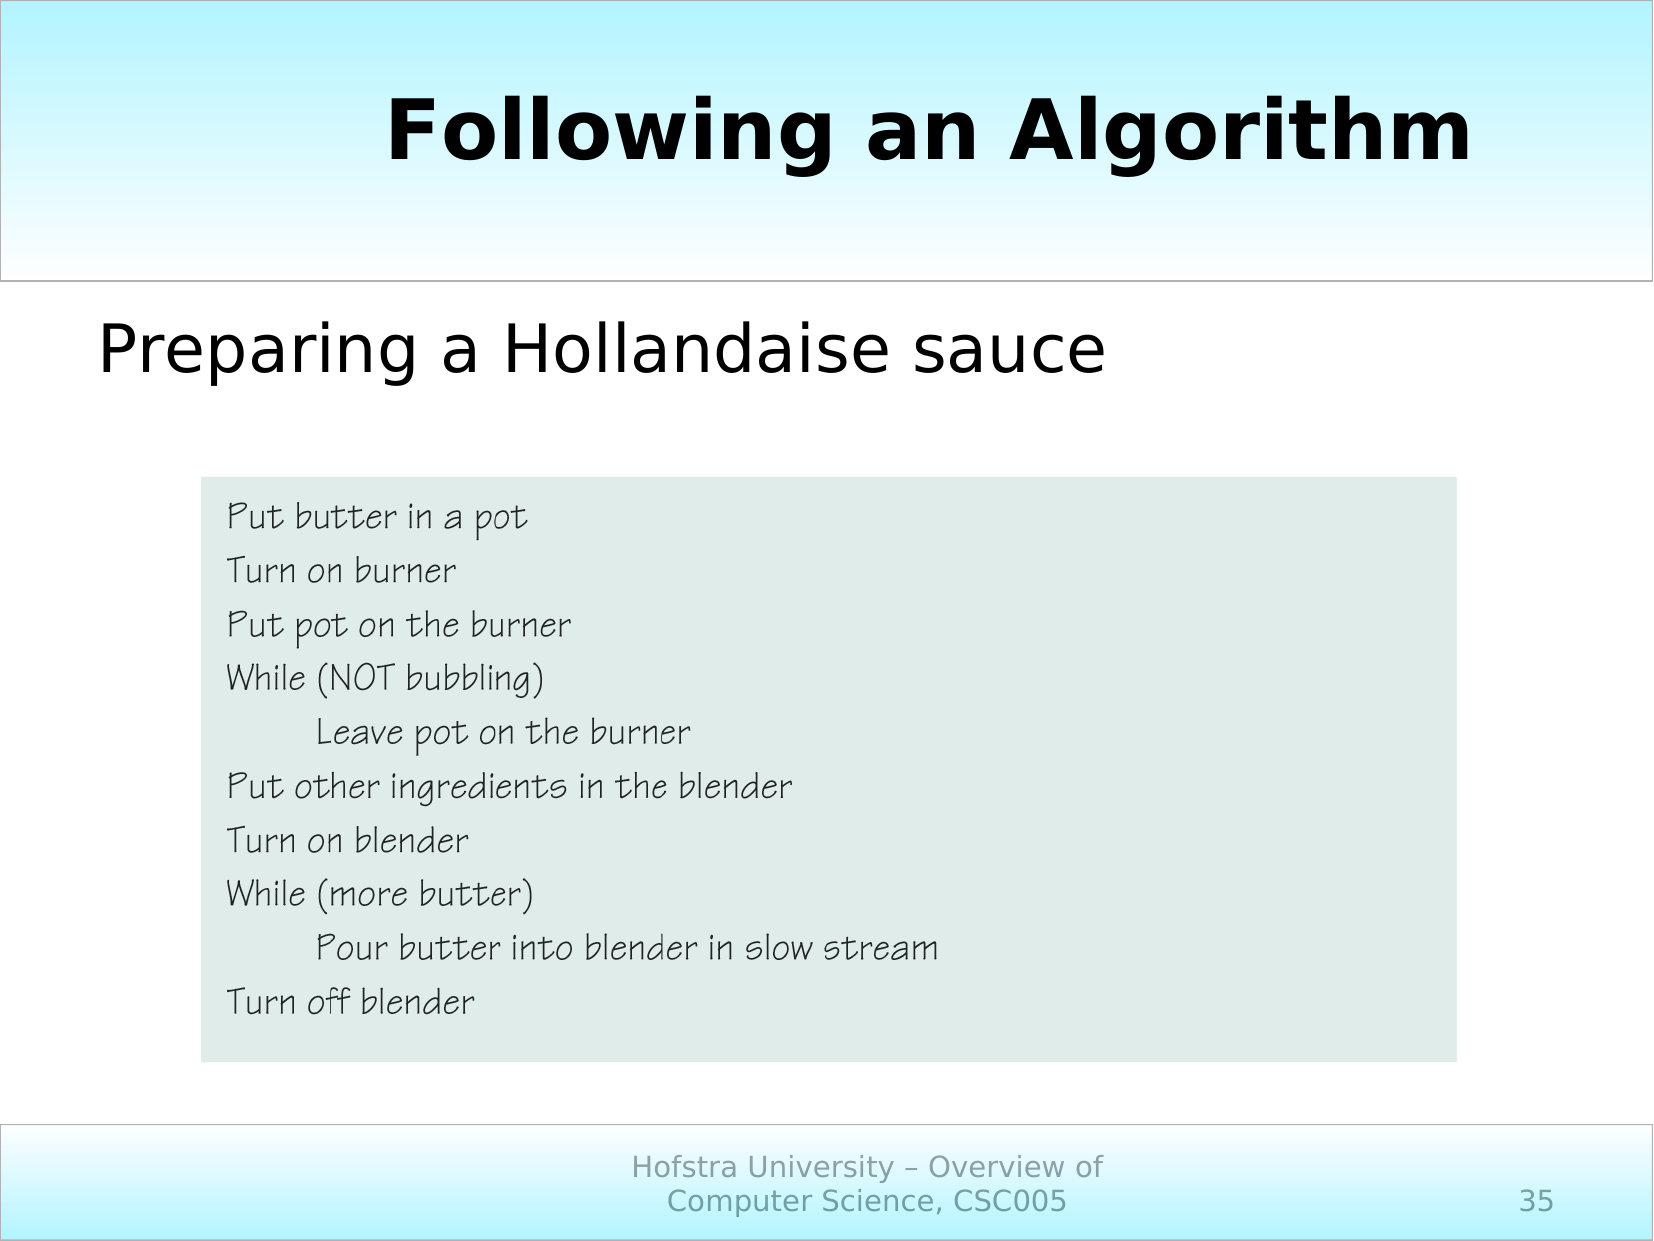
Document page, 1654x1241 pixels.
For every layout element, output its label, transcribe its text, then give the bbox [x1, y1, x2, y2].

title Following an Algorithm [247, 27, 1612, 235]
list Preparing a Hollandaise sauce [82, 303, 1571, 455]
picture [165, 440, 1488, 1095]
